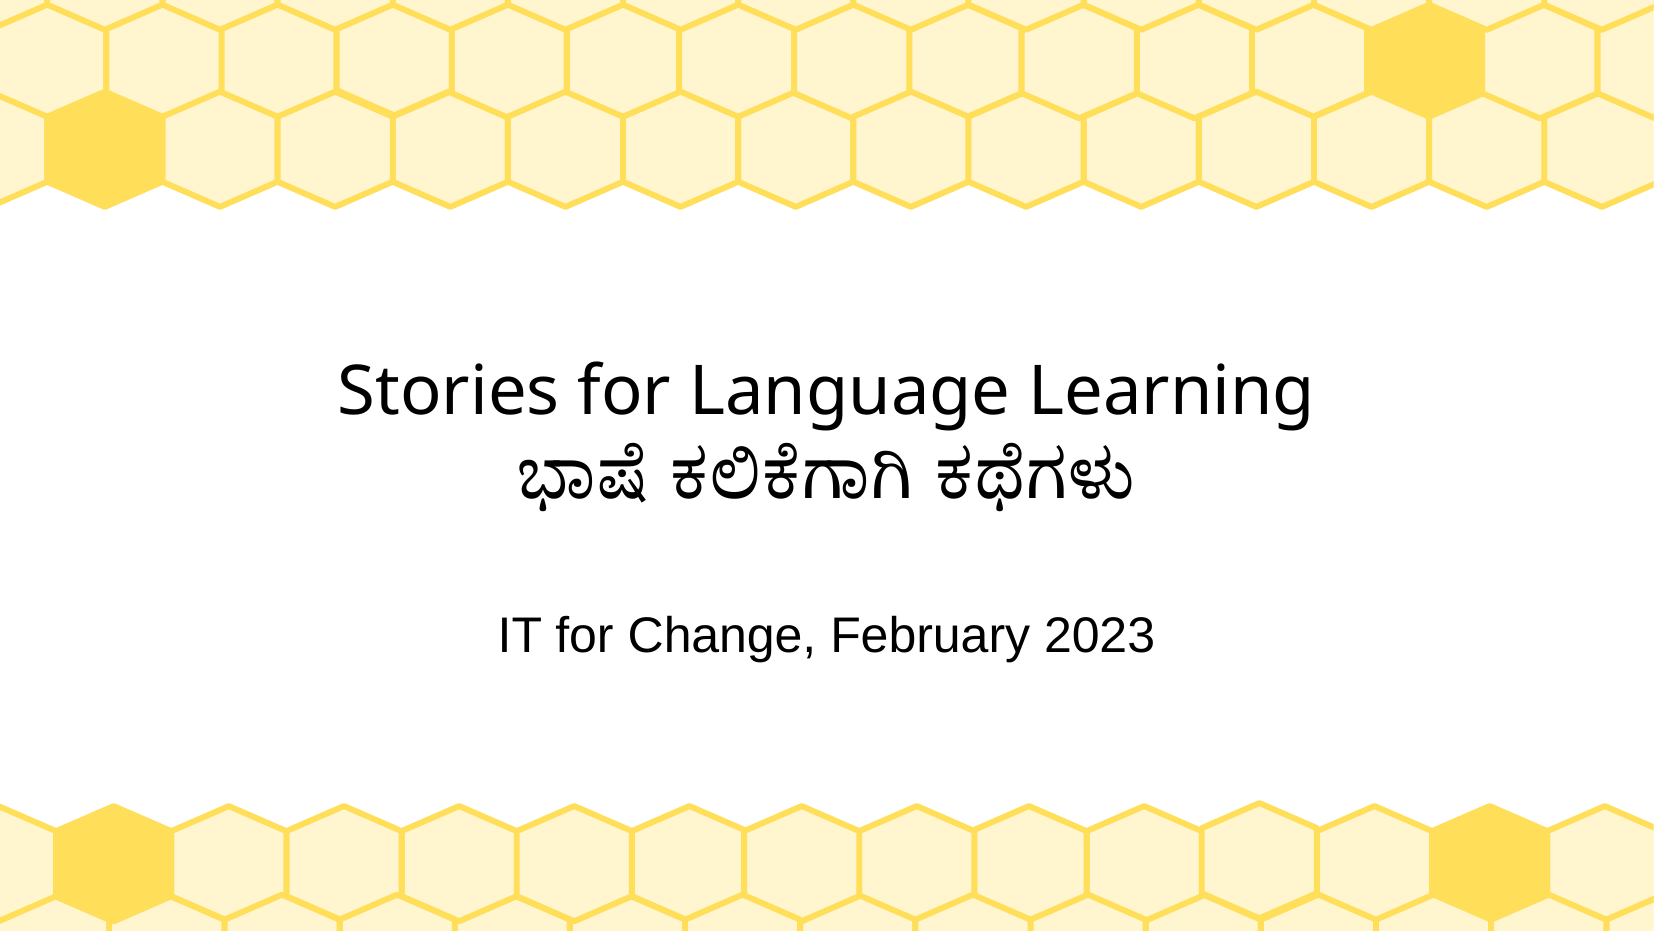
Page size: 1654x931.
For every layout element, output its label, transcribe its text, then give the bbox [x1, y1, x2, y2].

title Stories for Language Learning ಭಾಷೆ ಕಲಿಕೆಗಾಗಿ ಕಥೆಗಳು [88, 324, 1565, 532]
subtitle IT for Change, February 2023 [88, 561, 1565, 709]
